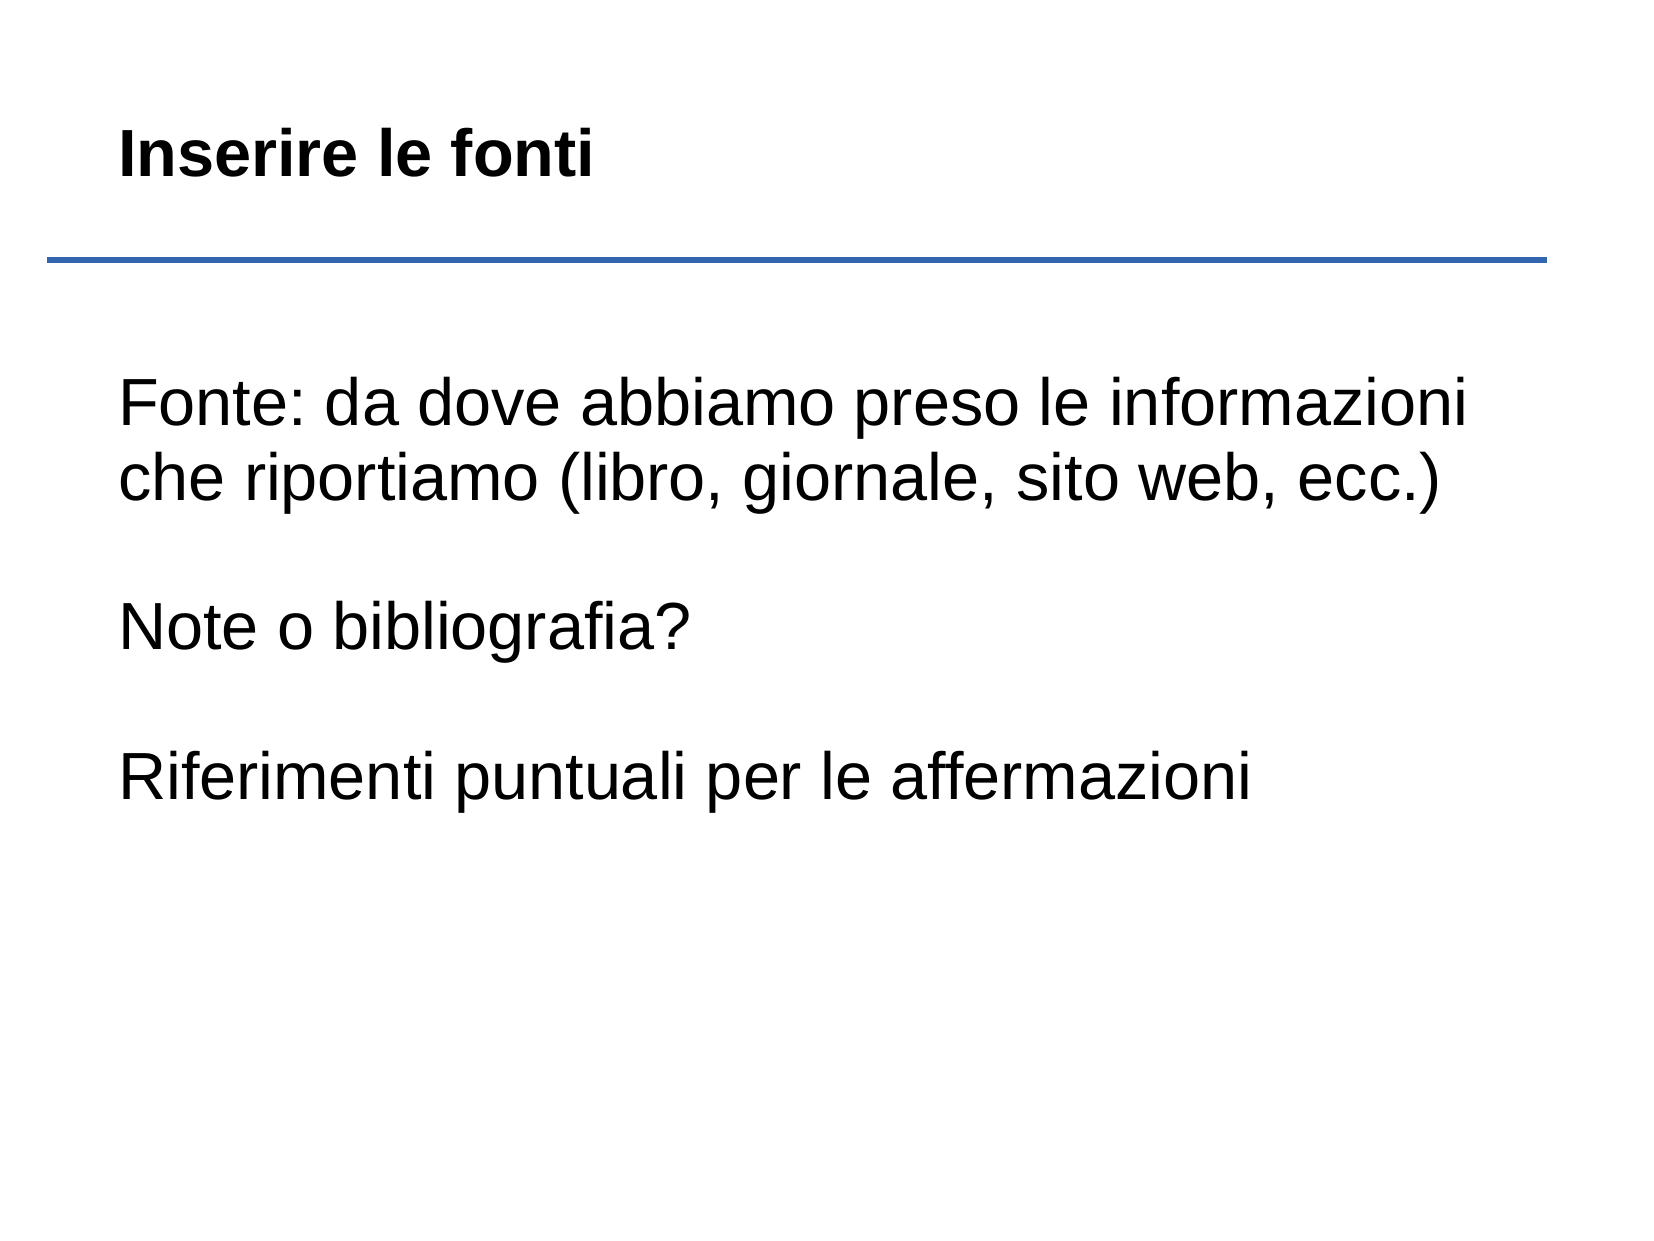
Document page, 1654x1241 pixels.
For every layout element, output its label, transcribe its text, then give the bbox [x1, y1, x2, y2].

title Inserire le fonti [118, 49, 1571, 257]
subtitle Fonte: da dove abbiamo preso le informazioni che riportiamo (libro, giornale, sito web, ecc.) Note o bibliografia? Riferimenti puntuali per le affermazioni [118, 290, 1571, 1188]
